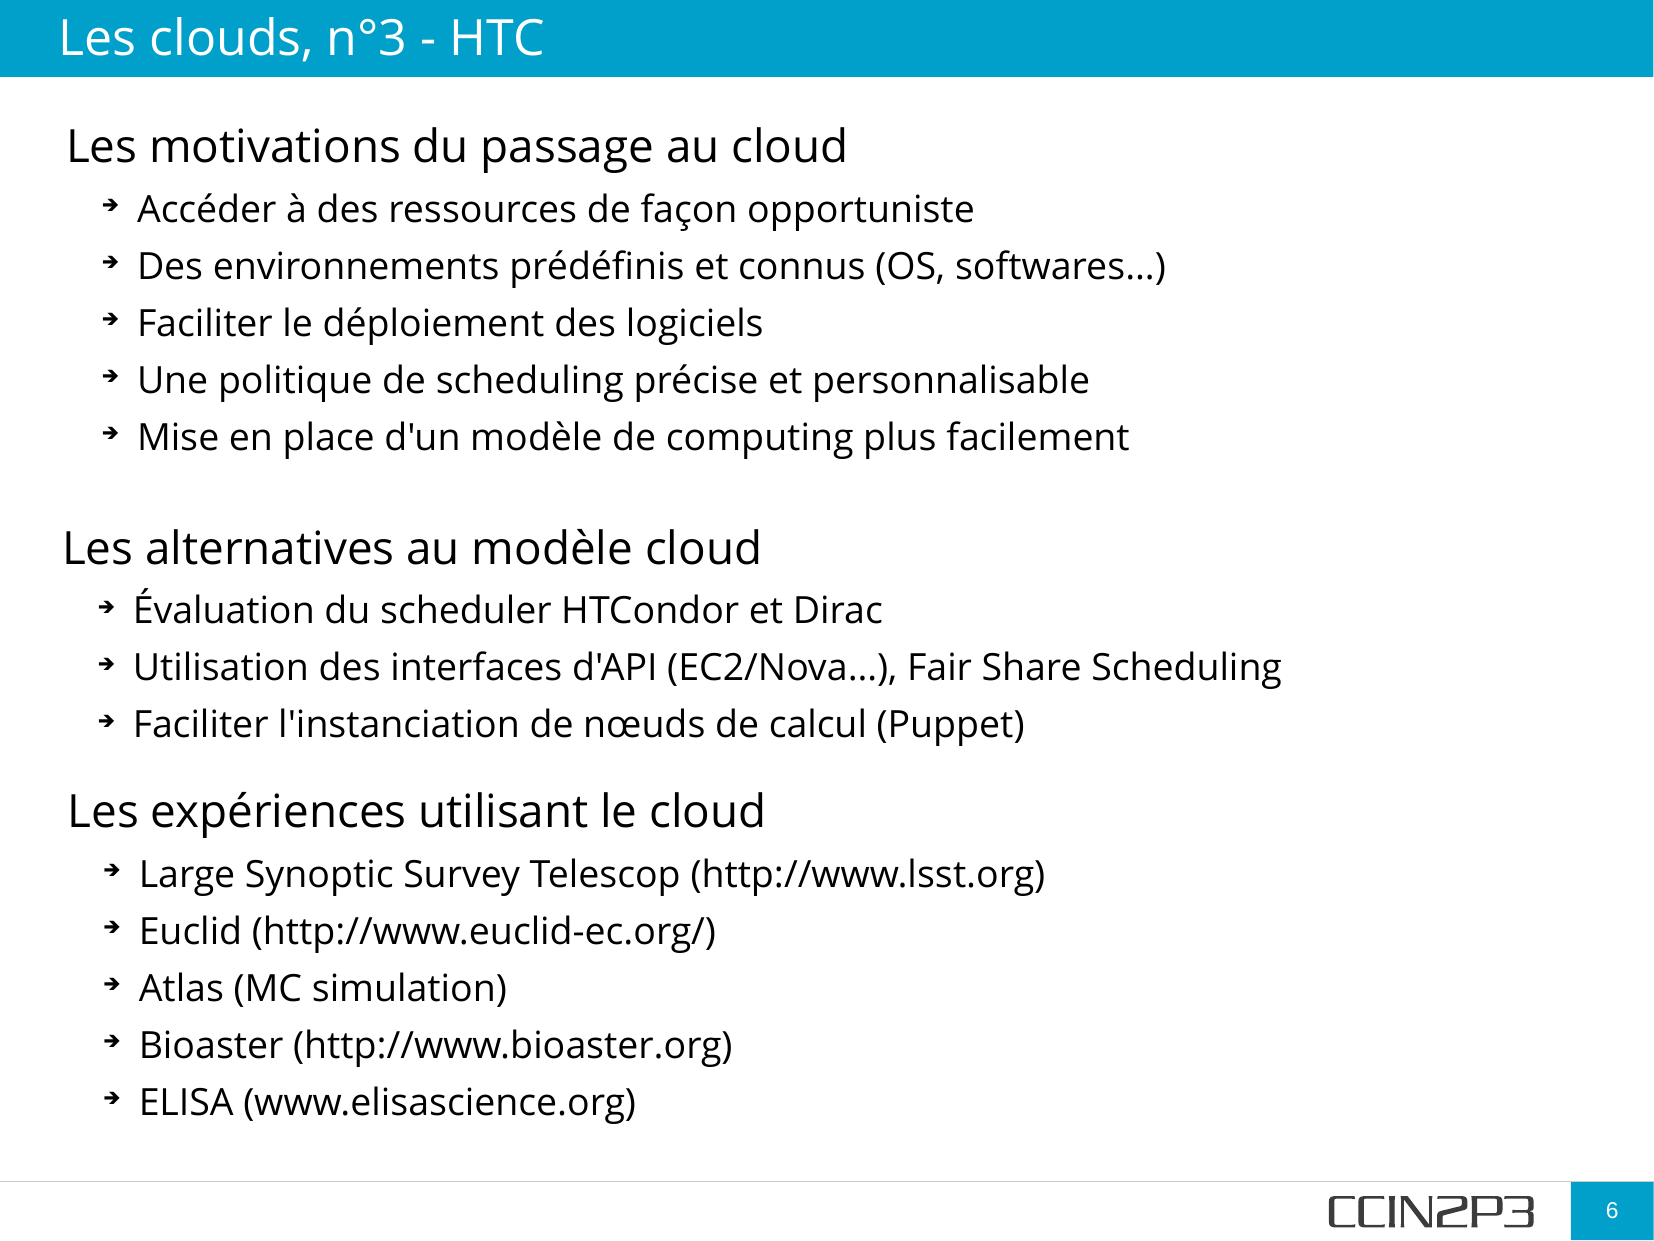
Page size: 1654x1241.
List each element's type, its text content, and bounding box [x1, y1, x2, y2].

text_box Les expériences utilisant le cloud Large Synoptic Survey Telescop (http://www.lsst.org) Euclid (http://www.euclid-ec.org/) Atlas (MC simulation) Bioaster (http://www.bioaster.org) ELISA (www.elisascience.org) [53, 771, 1276, 1134]
text_box Les motivations du passage au cloud Accéder à des ressources de façon opportuniste Des environnements prédéfinis et connus (OS, softwares…) Faciliter le déploiement des logiciels Une politique de scheduling précise et personnalisable Mise en place d'un modèle de computing plus facilement [51, 106, 1411, 469]
title Les clouds, n°3 - HTC [0, 0, 1654, 77]
text_box Les alternatives au modèle cloud Évaluation du scheduler HTCondor et Dirac Utilisation des interfaces d'API (EC2/Nova…), Fair Share Scheduling Faciliter l'instanciation de nœuds de calcul (Puppet) [47, 507, 1601, 757]
